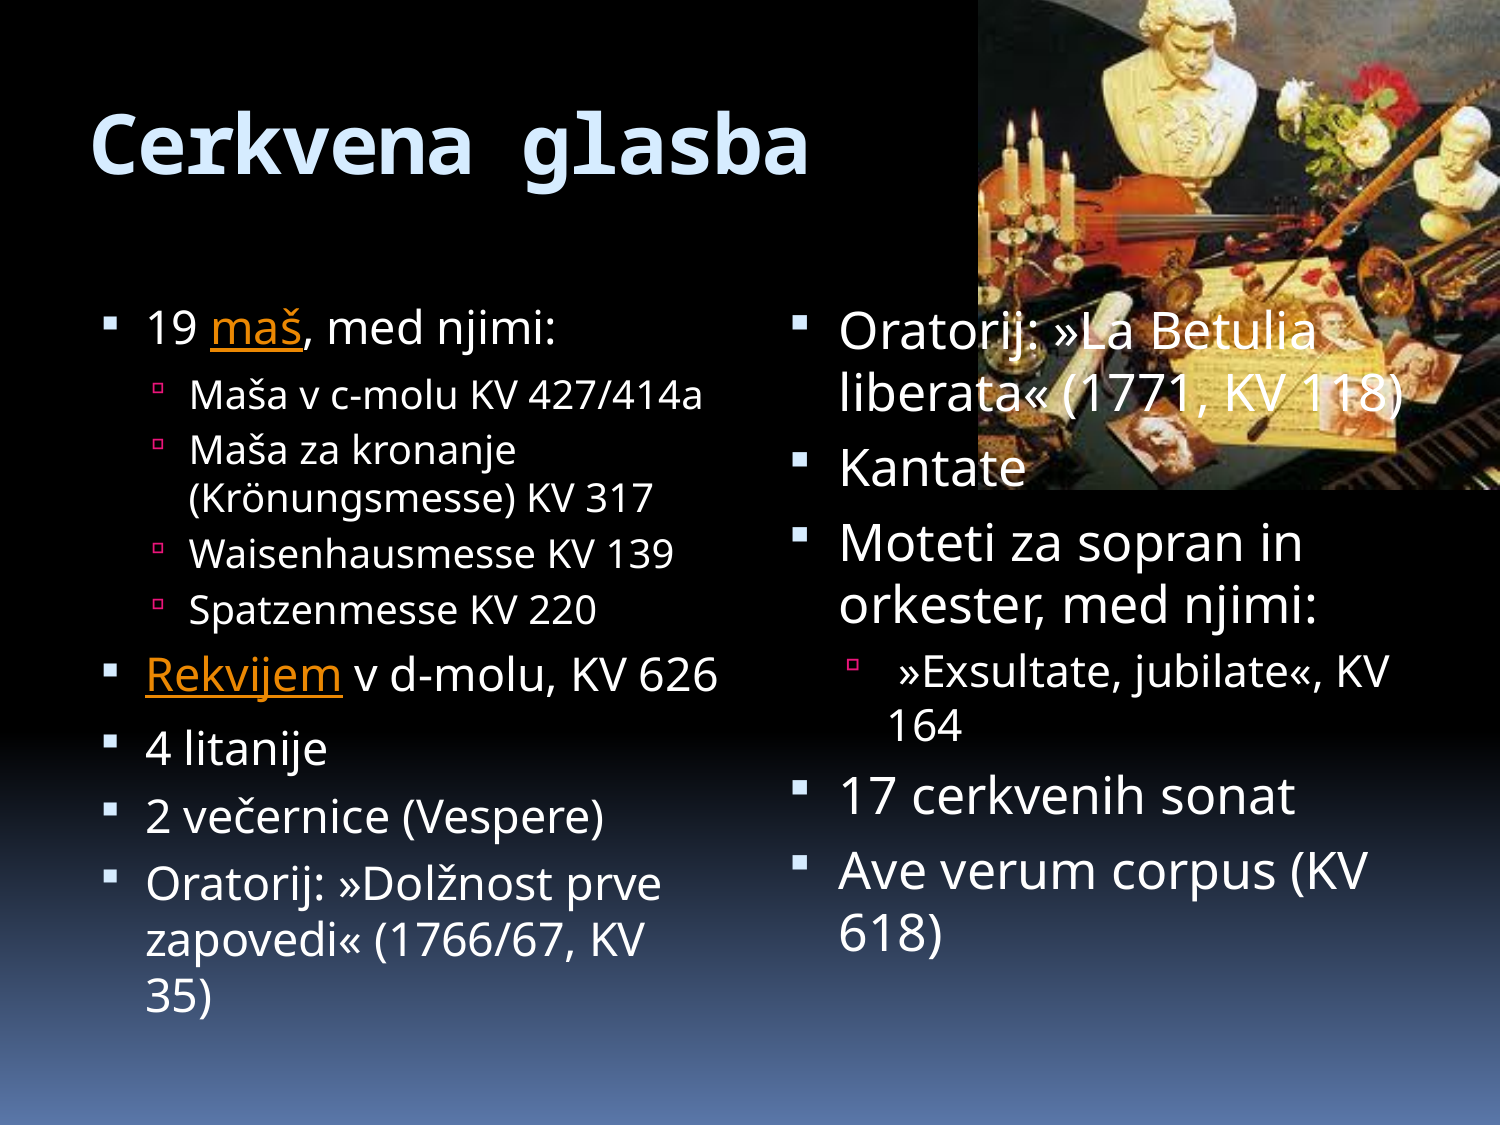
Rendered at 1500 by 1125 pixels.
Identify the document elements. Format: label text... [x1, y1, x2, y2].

picture [978, 0, 1500, 491]
list 19 maš, med njimi: Maša v c-molu KV 427/414a Maša za kronanje (Krönungsmesse) KV 317 Waisenhausmesse KV 139 Spatzenmesse KV 220 Rekvijem v d-molu, KV 626 4 litanije 2 večernice (Vespere) Oratorij: »Dolžnost prve zapovedi« (1766/67, KV 35) [76, 290, 739, 1033]
title Cerkvena glasba [75, 84, 1425, 235]
list Oratorij: »La Betulia liberata« (1771, KV 118) Kantate Moteti za sopran in orkester, med njimi: »Exsultate, jubilate«, KV 164 17 cerkvenih sonat Ave verum corpus (KV 618) [763, 290, 1427, 1033]
